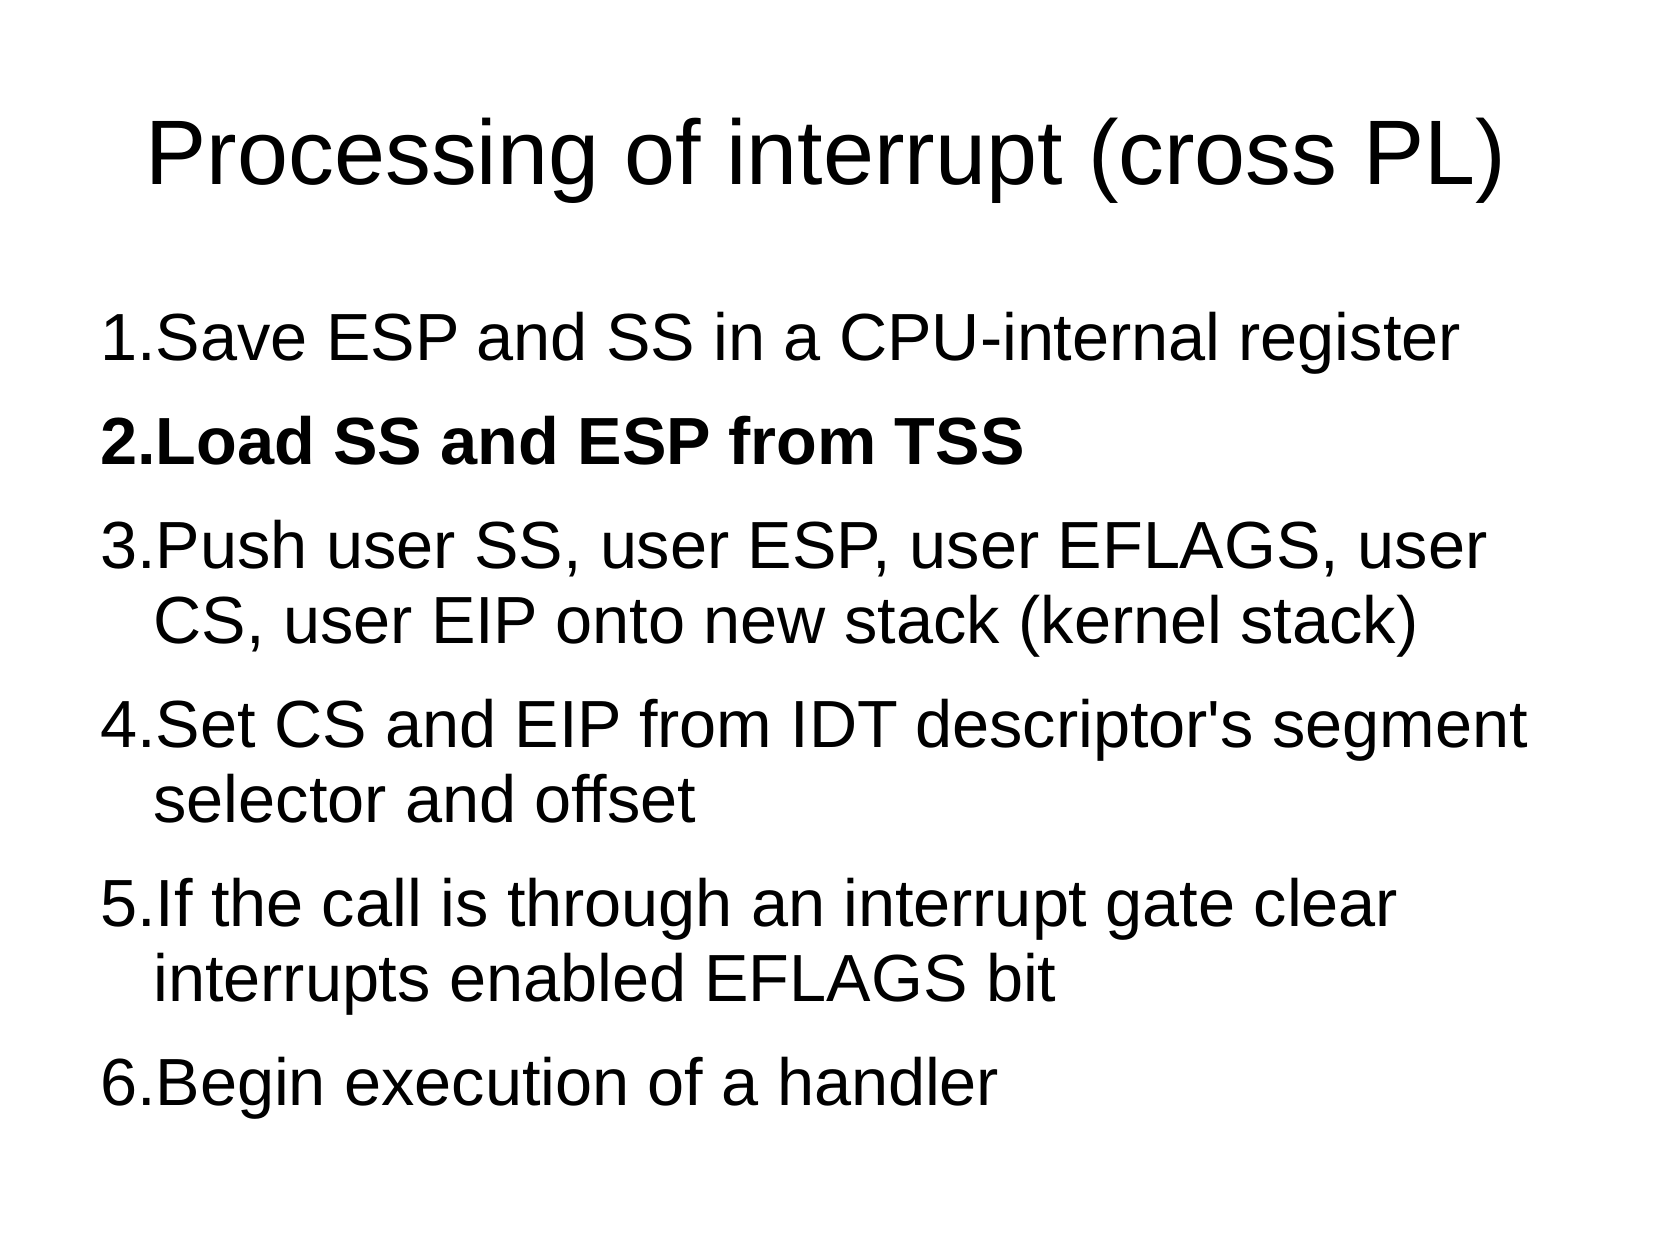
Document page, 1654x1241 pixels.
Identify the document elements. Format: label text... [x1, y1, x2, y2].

list Save ESP and SS in a CPU-internal register Load SS and ESP from TSS Push user SS, user ESP, user EFLAGS, user CS, user EIP onto new stack (kernel stack) Set CS and EIP from IDT descriptor's segment selector and offset If the call is through an interrupt gate clear interrupts enabled EFLAGS bit Begin execution of a handler [82, 300, 1571, 1163]
title Processing of interrupt (cross PL) [82, 49, 1571, 257]
